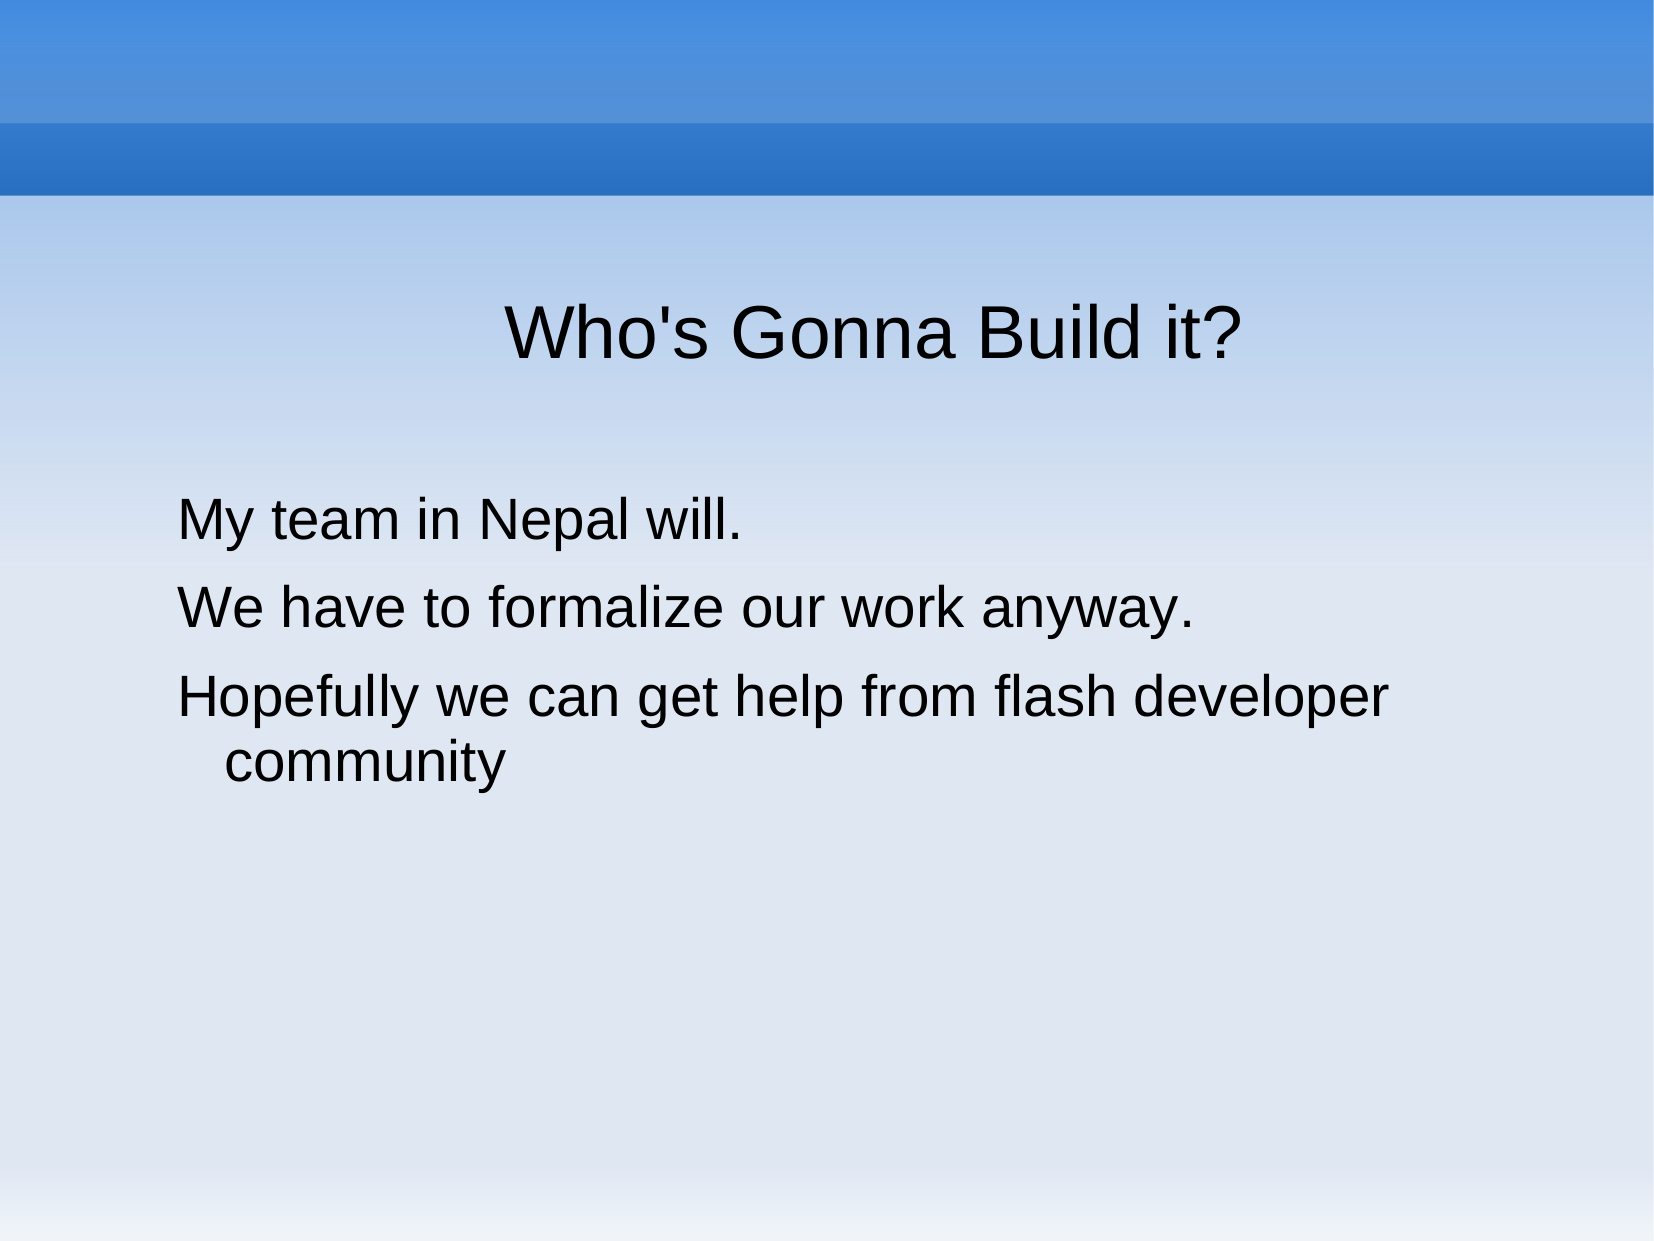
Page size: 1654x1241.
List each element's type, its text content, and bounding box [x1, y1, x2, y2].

list Who's Gonna Build it? My team in Nepal will. We have to formalize our work anyway. Hopefully we can get help from flash developer community [82, 290, 1571, 1094]
picture [0, 0, 1654, 1241]
